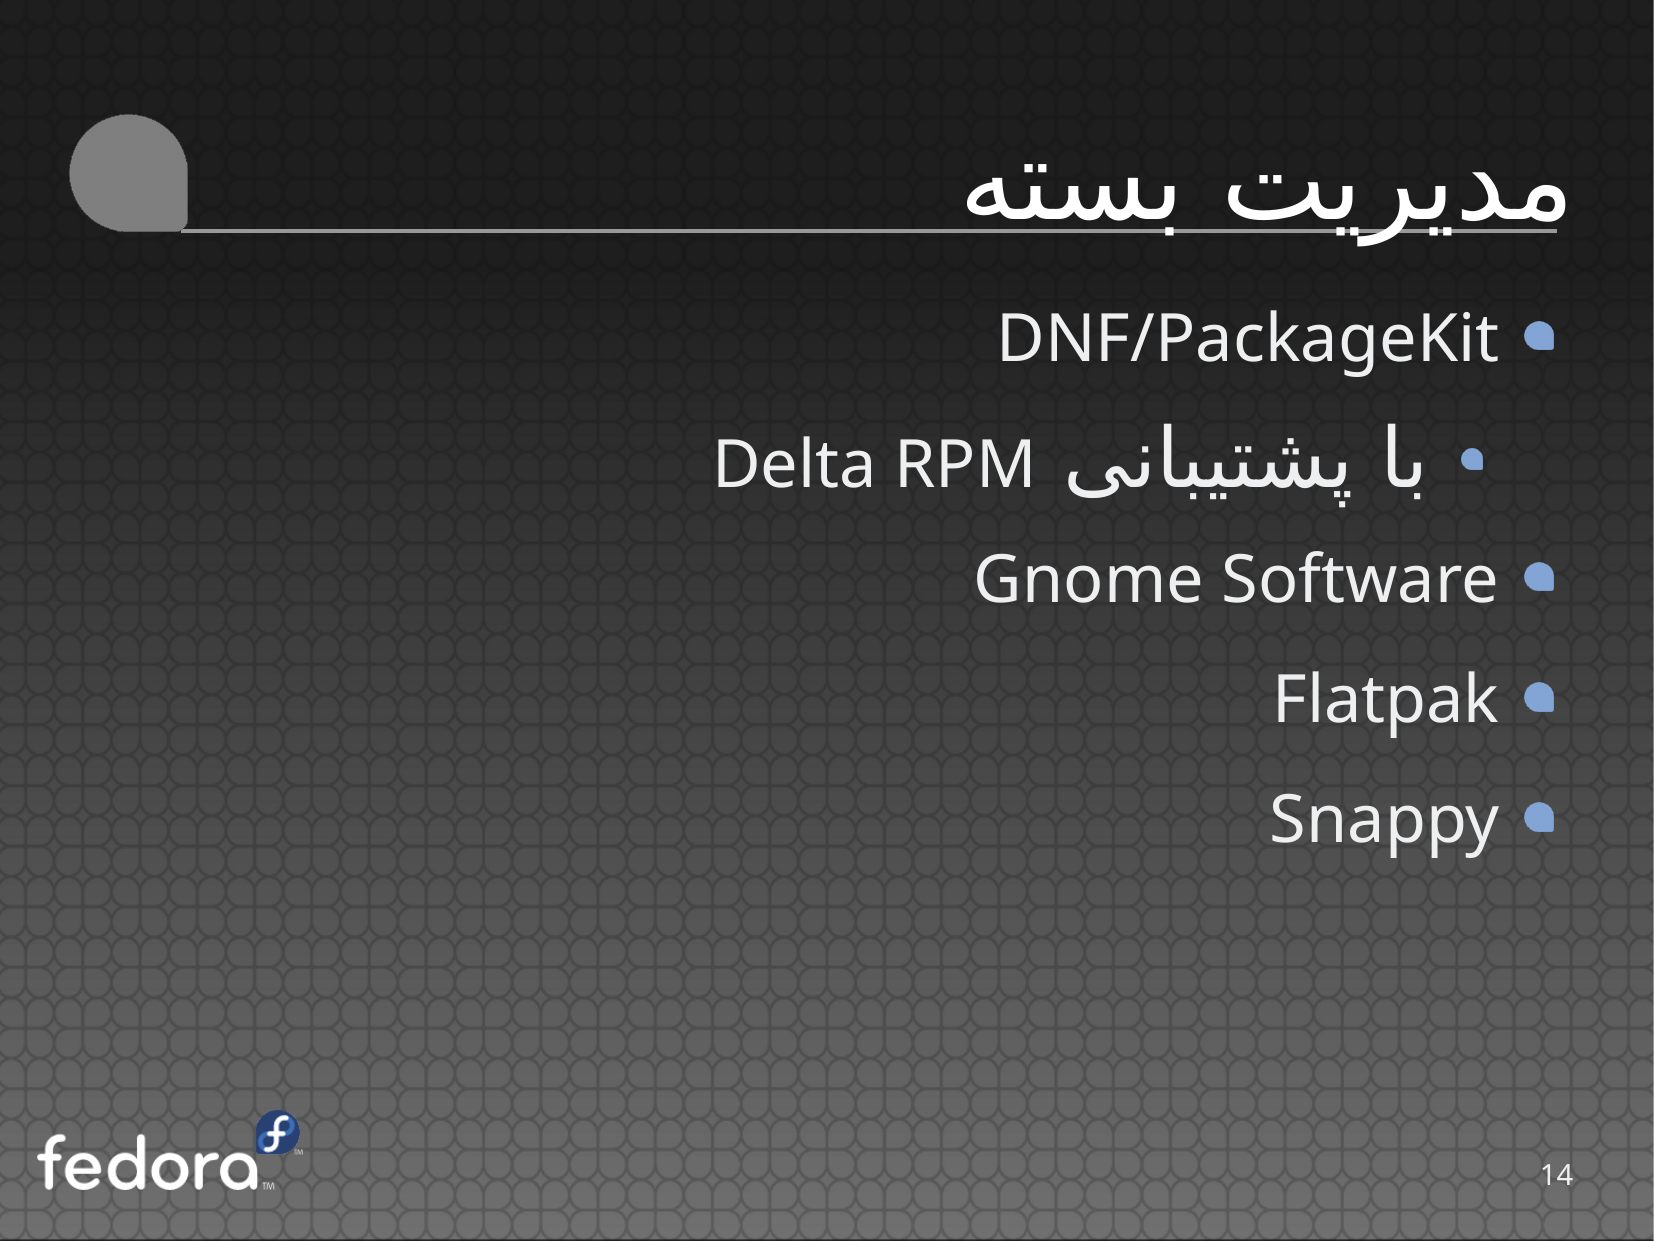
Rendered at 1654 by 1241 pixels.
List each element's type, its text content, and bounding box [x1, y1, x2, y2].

list DNF/PackageKit با پشتیبانی Delta RPM Gnome Software Flatpak Snappy [82, 290, 1571, 1010]
picture [0, 0, 1654, 1241]
title مدیریت بسته [86, 112, 1576, 249]
